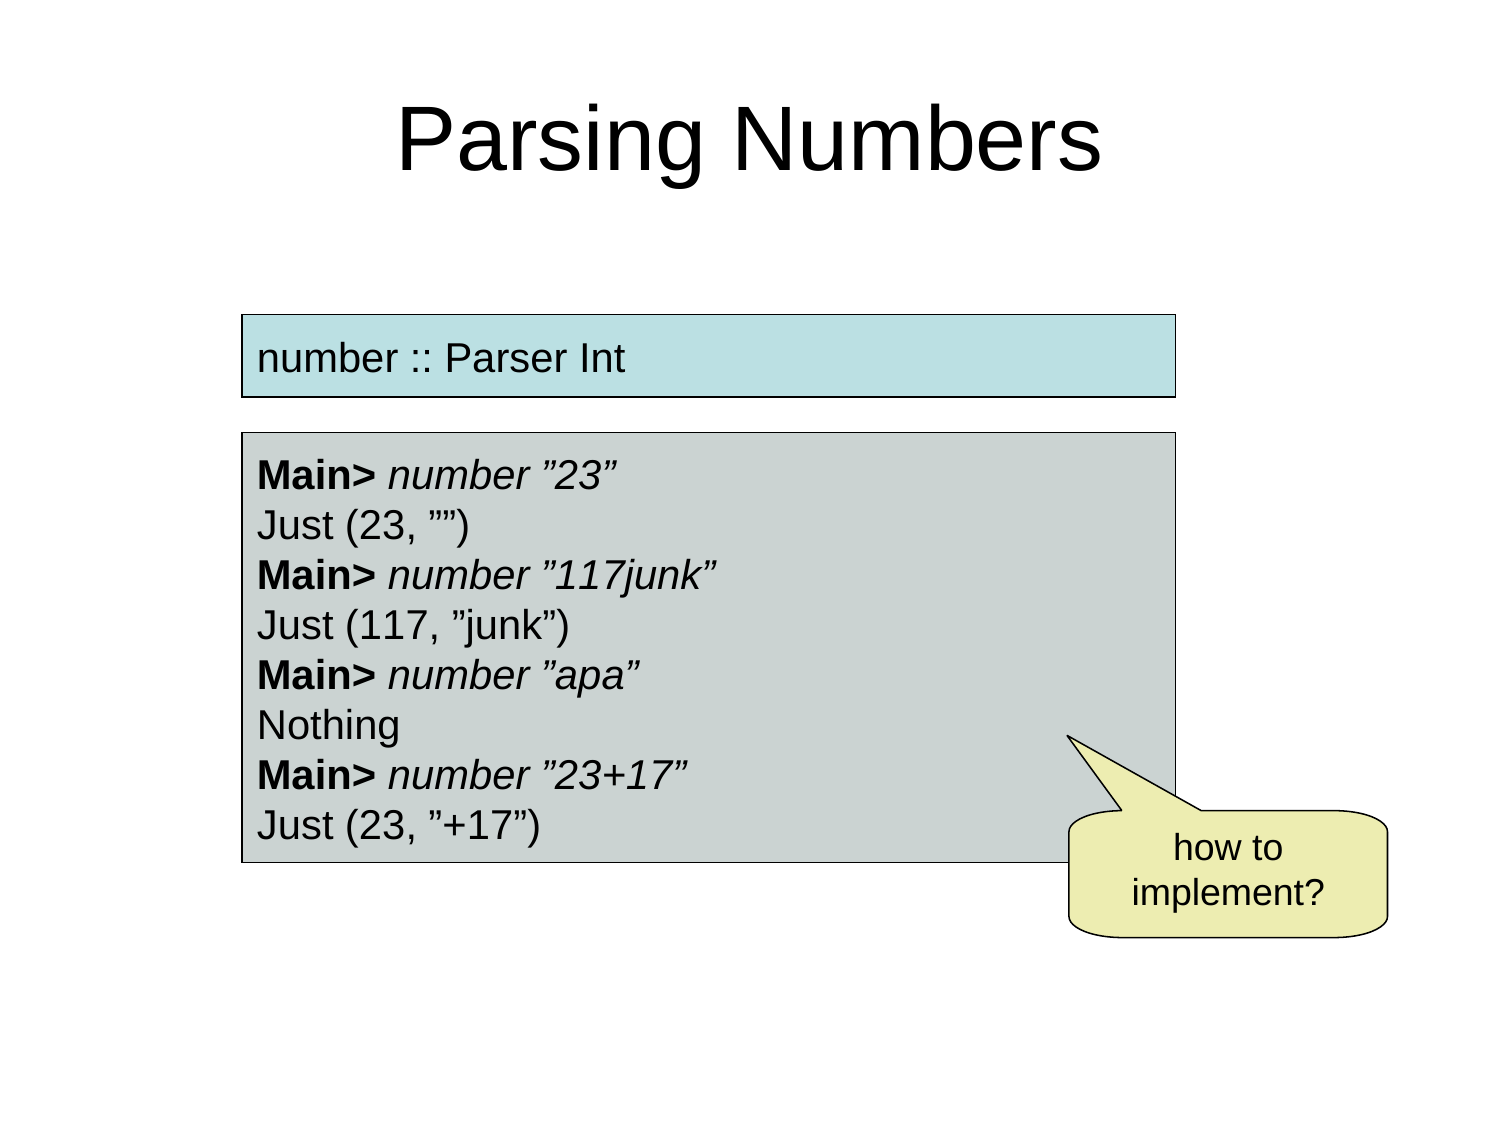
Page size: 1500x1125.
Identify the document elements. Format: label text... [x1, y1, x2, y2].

text_box number :: Parser Int [242, 314, 1176, 398]
title Parsing Numbers [75, 45, 1426, 233]
text_box how to implement? [1066, 735, 1388, 938]
text_box Main> number ”23” Just (23, ””) Main> number ”117junk” Just (117, ”junk”) Main> number ”apa” Nothing Main> number ”23+17” Just (23, ”+17”) [242, 432, 1176, 863]
